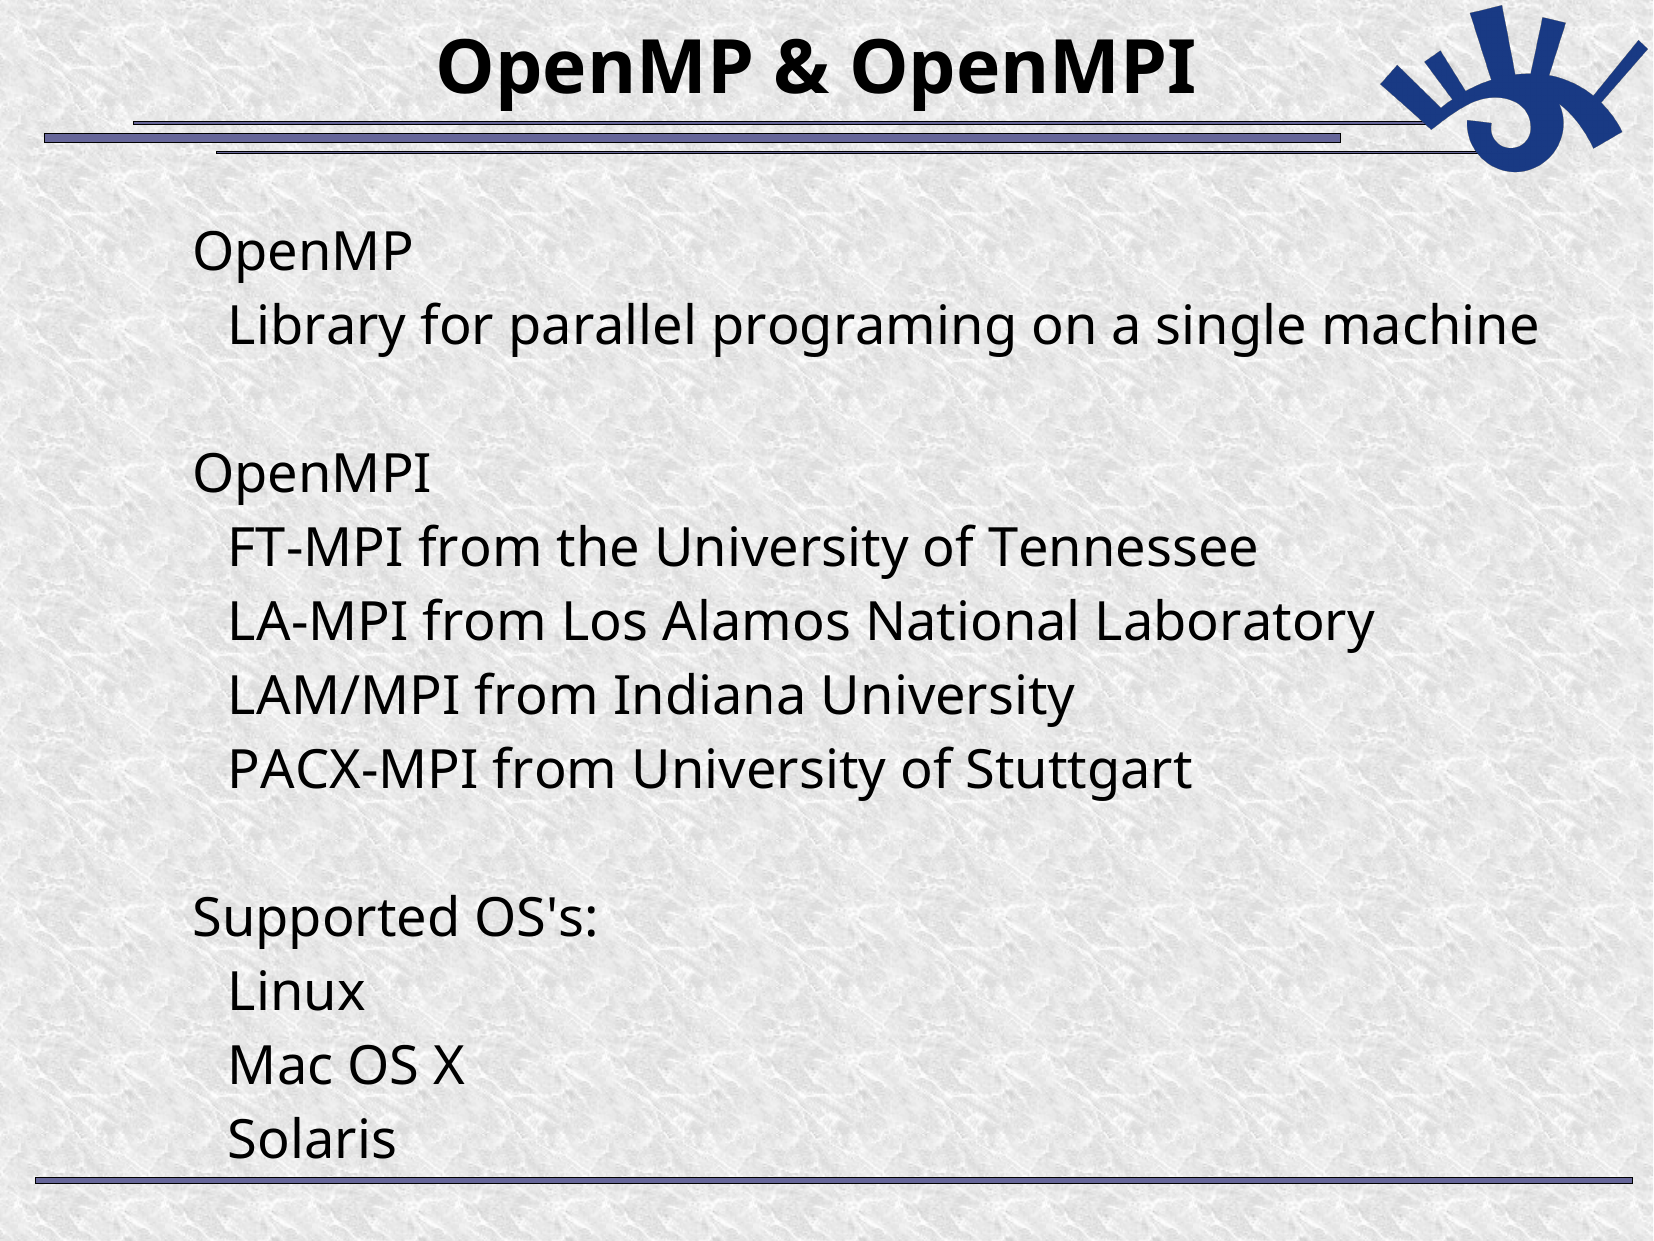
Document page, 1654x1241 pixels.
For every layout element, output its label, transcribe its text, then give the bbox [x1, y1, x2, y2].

text_box [35, 1177, 1633, 1184]
picture [0, 0, 1654, 1241]
text_box [44, 133, 1341, 143]
text_box OpenMP & OpenMPI [421, 5, 1041, 113]
text_box OpenMP Library for parallel programing on a single machine OpenMPI FT-MPI from the University of Tennessee LA-MPI from Los Alamos National Laboratory LAM/MPI from Indiana University PACX-MPI from University of Stuttgart Supported OS's: Linux Mac OS X Solaris [177, 205, 1427, 1082]
text_box [133, 121, 1380, 125]
